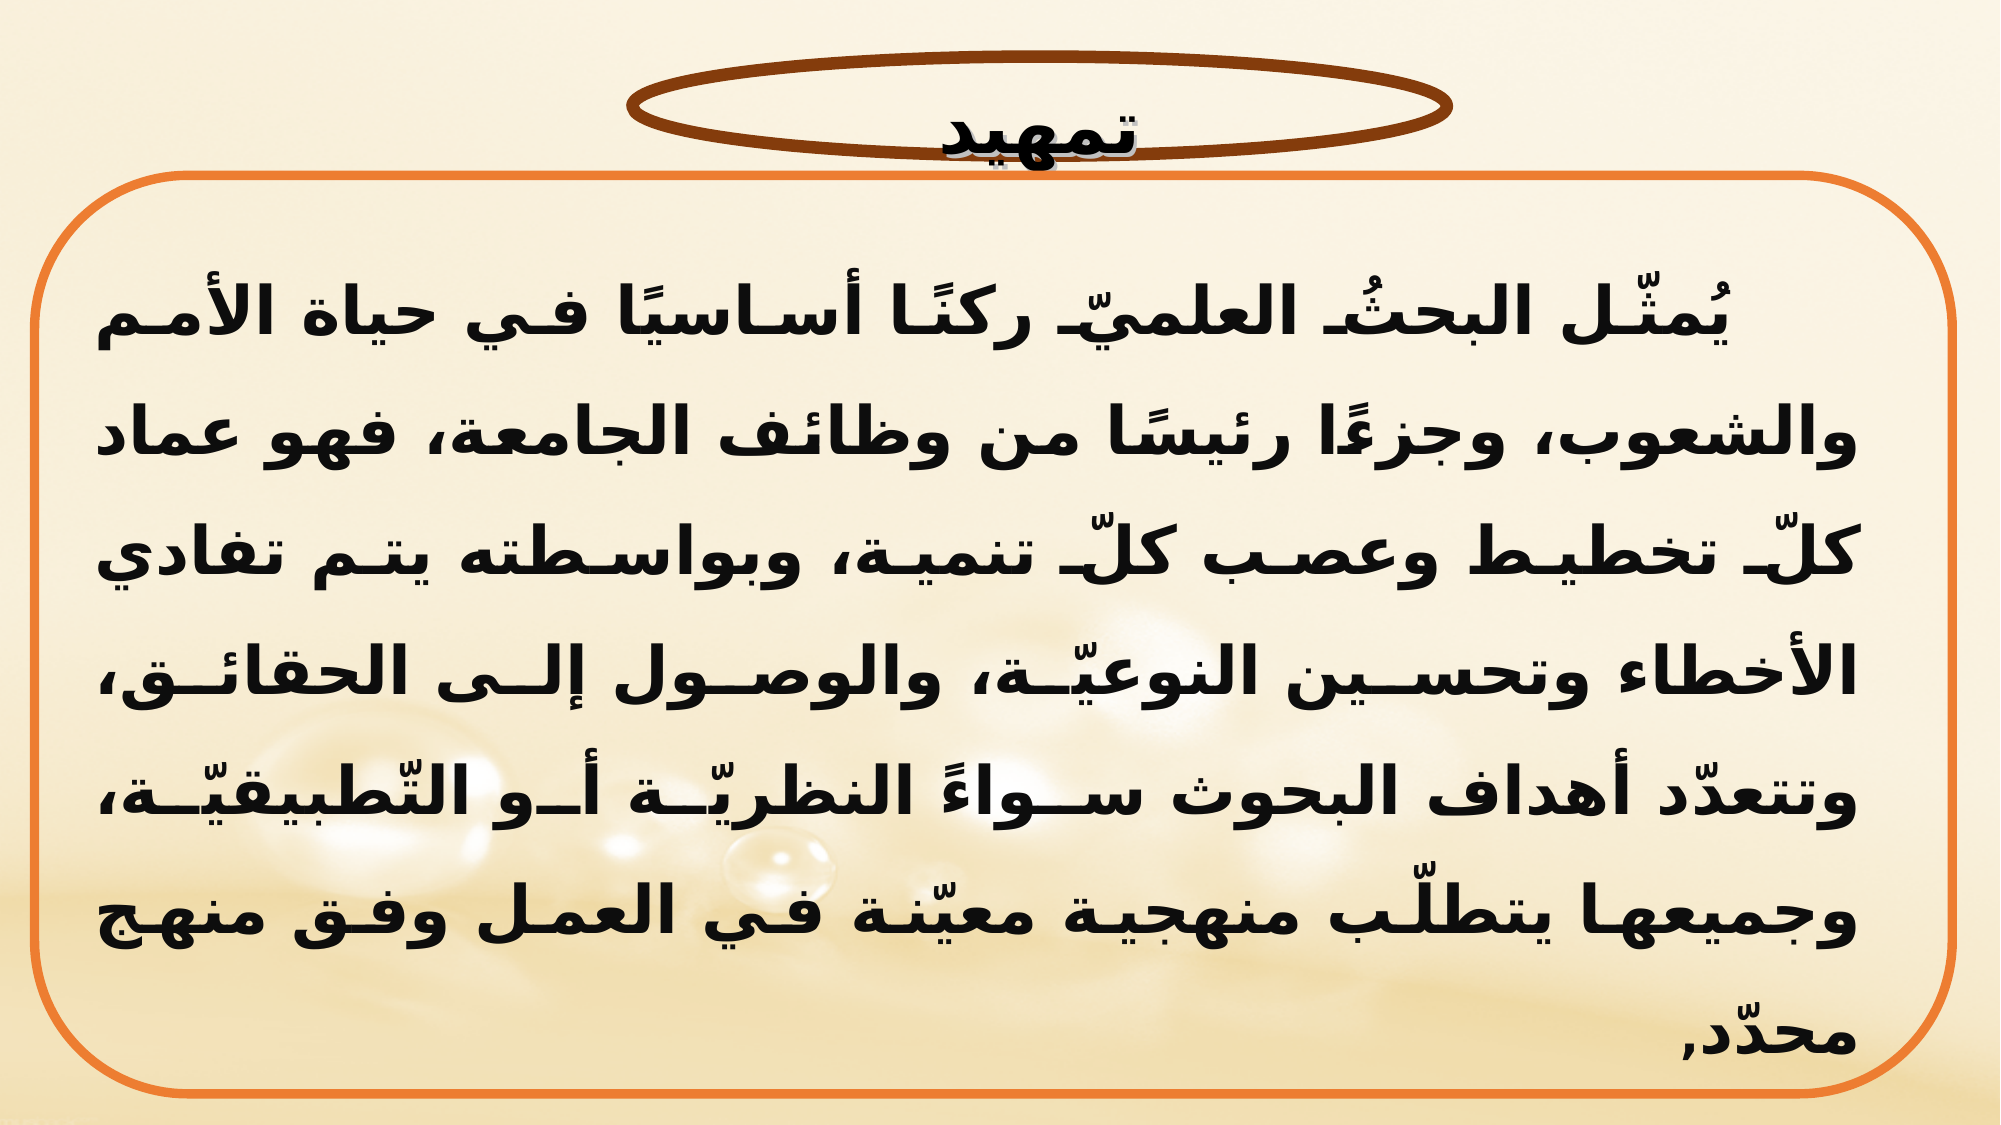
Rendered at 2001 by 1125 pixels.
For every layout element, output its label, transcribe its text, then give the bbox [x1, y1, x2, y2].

text_box يُمثّل البحثُ العلميّ ركنًا أساسيًا في حياة الأمم والشعوب، وجزءًا رئيسًا من وظائف الجامعة، فهو عماد كلّ تخطيط وعصب كلّ تنمية، وبواسطته يتم تفادي الأخطاء وتحسين النوعيّة، والوصول إلى الحقائق، وتتعدّد أهداف البحوث سواءً النظريّة أو التّطبيقيّة، وجميعها يتطلّب منهجية معيّنة في العمل وفق منهج محدّد, [34, 175, 1953, 1094]
text_box تمهيد [632, 56, 1447, 155]
picture [0, 0, 2000, 1125]
